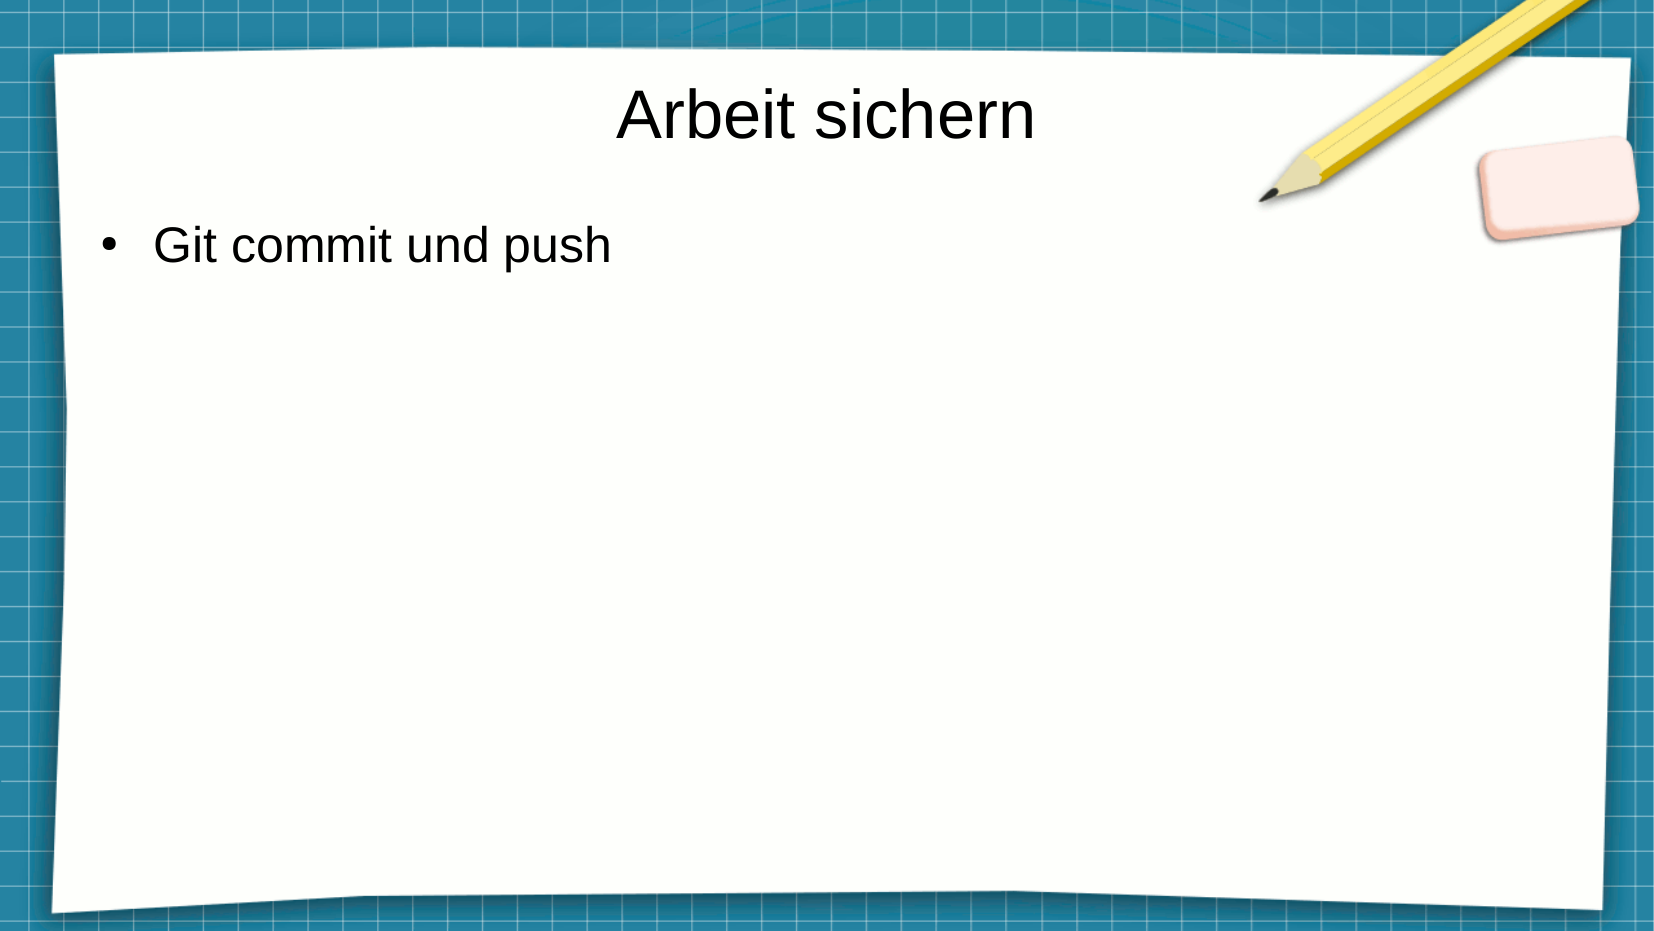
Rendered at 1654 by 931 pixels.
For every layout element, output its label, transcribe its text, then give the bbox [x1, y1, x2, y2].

title Arbeit sichern [82, 37, 1571, 193]
list Git commit und push [82, 217, 1571, 758]
picture [0, 0, 1654, 931]
